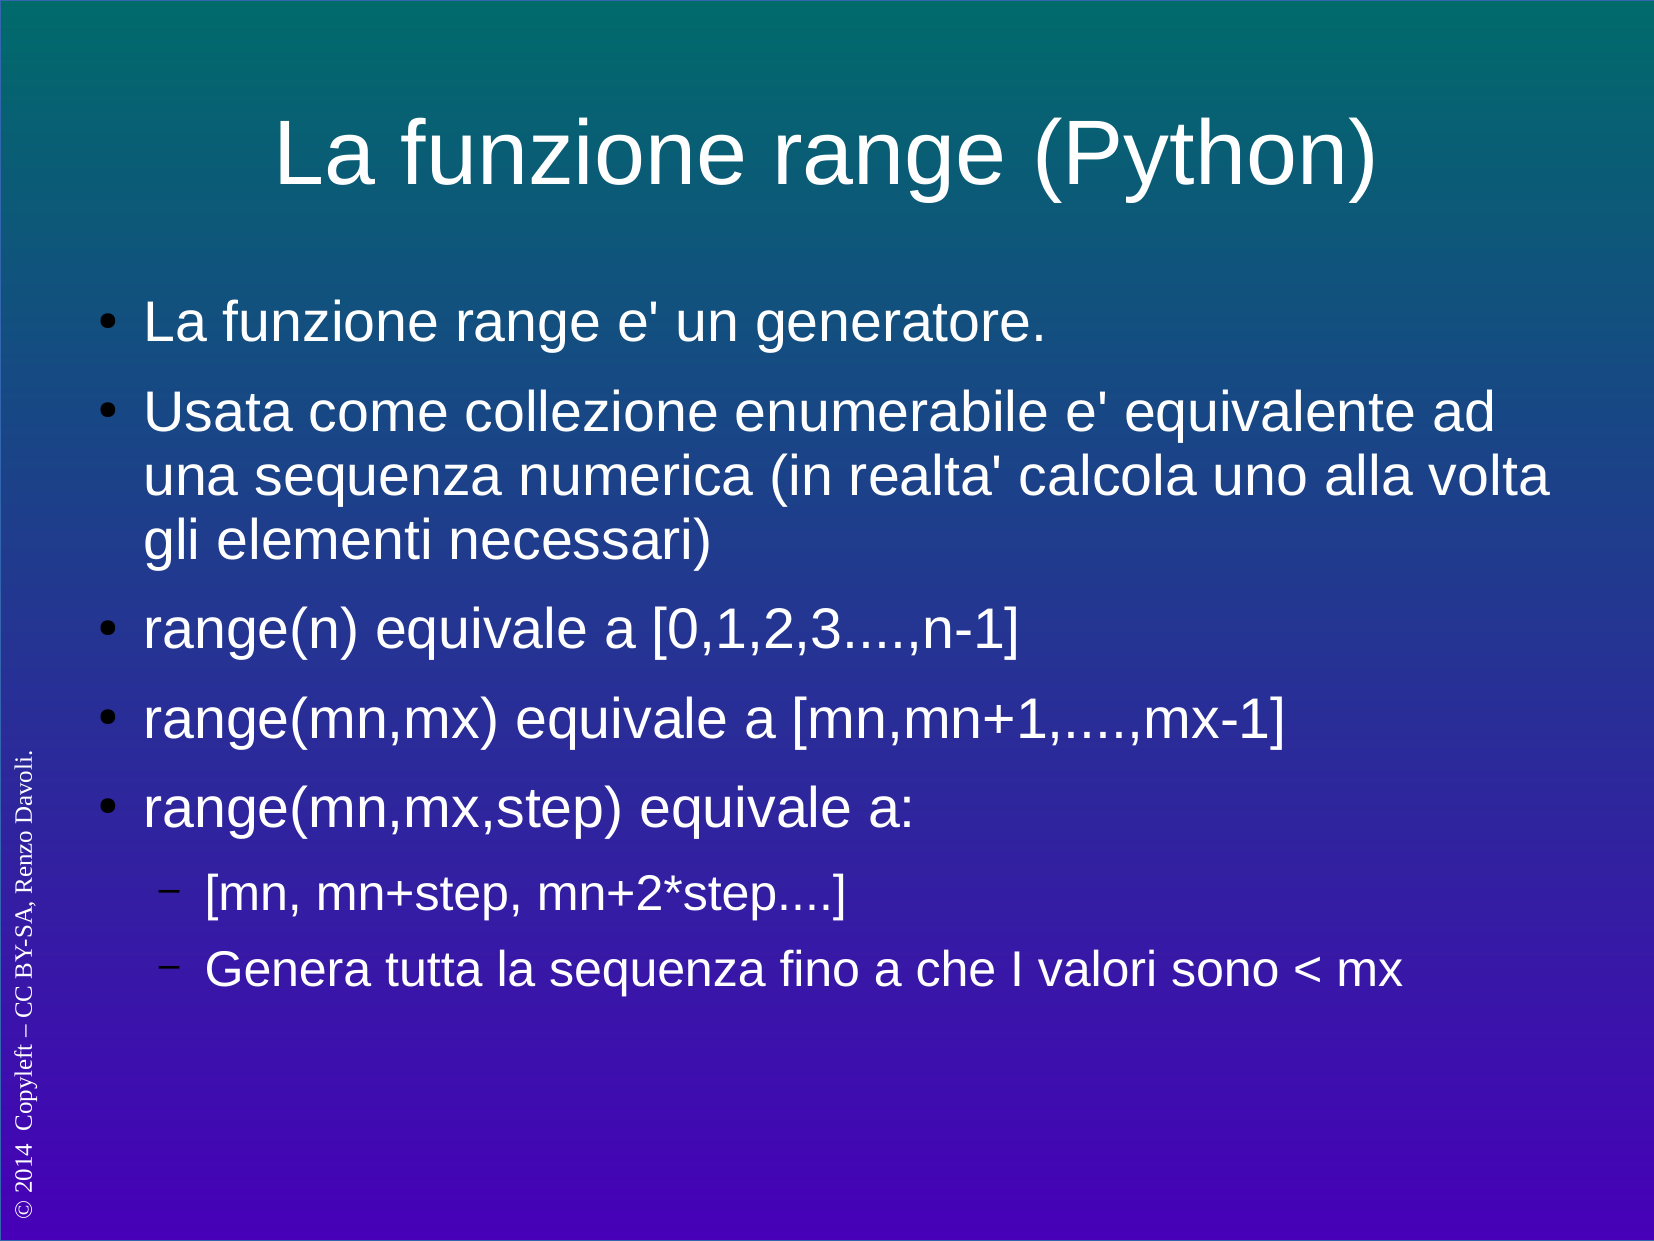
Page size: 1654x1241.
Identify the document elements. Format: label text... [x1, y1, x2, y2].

list La funzione range e' un generatore. Usata come collezione enumerabile e' equivalente ad una sequenza numerica (in realta' calcola uno alla volta gli elementi necessari) range(n) equivale a [0,1,2,3....,n-1] range(mn,mx) equivale a [mn,mn+1,....,mx-1] range(mn,mx,step) equivale a: [mn, mn+step, mn+2*step....] Genera tutta la sequenza fino a che I valori sono < mx [82, 290, 1571, 1010]
title La funzione range (Python) [82, 49, 1571, 257]
